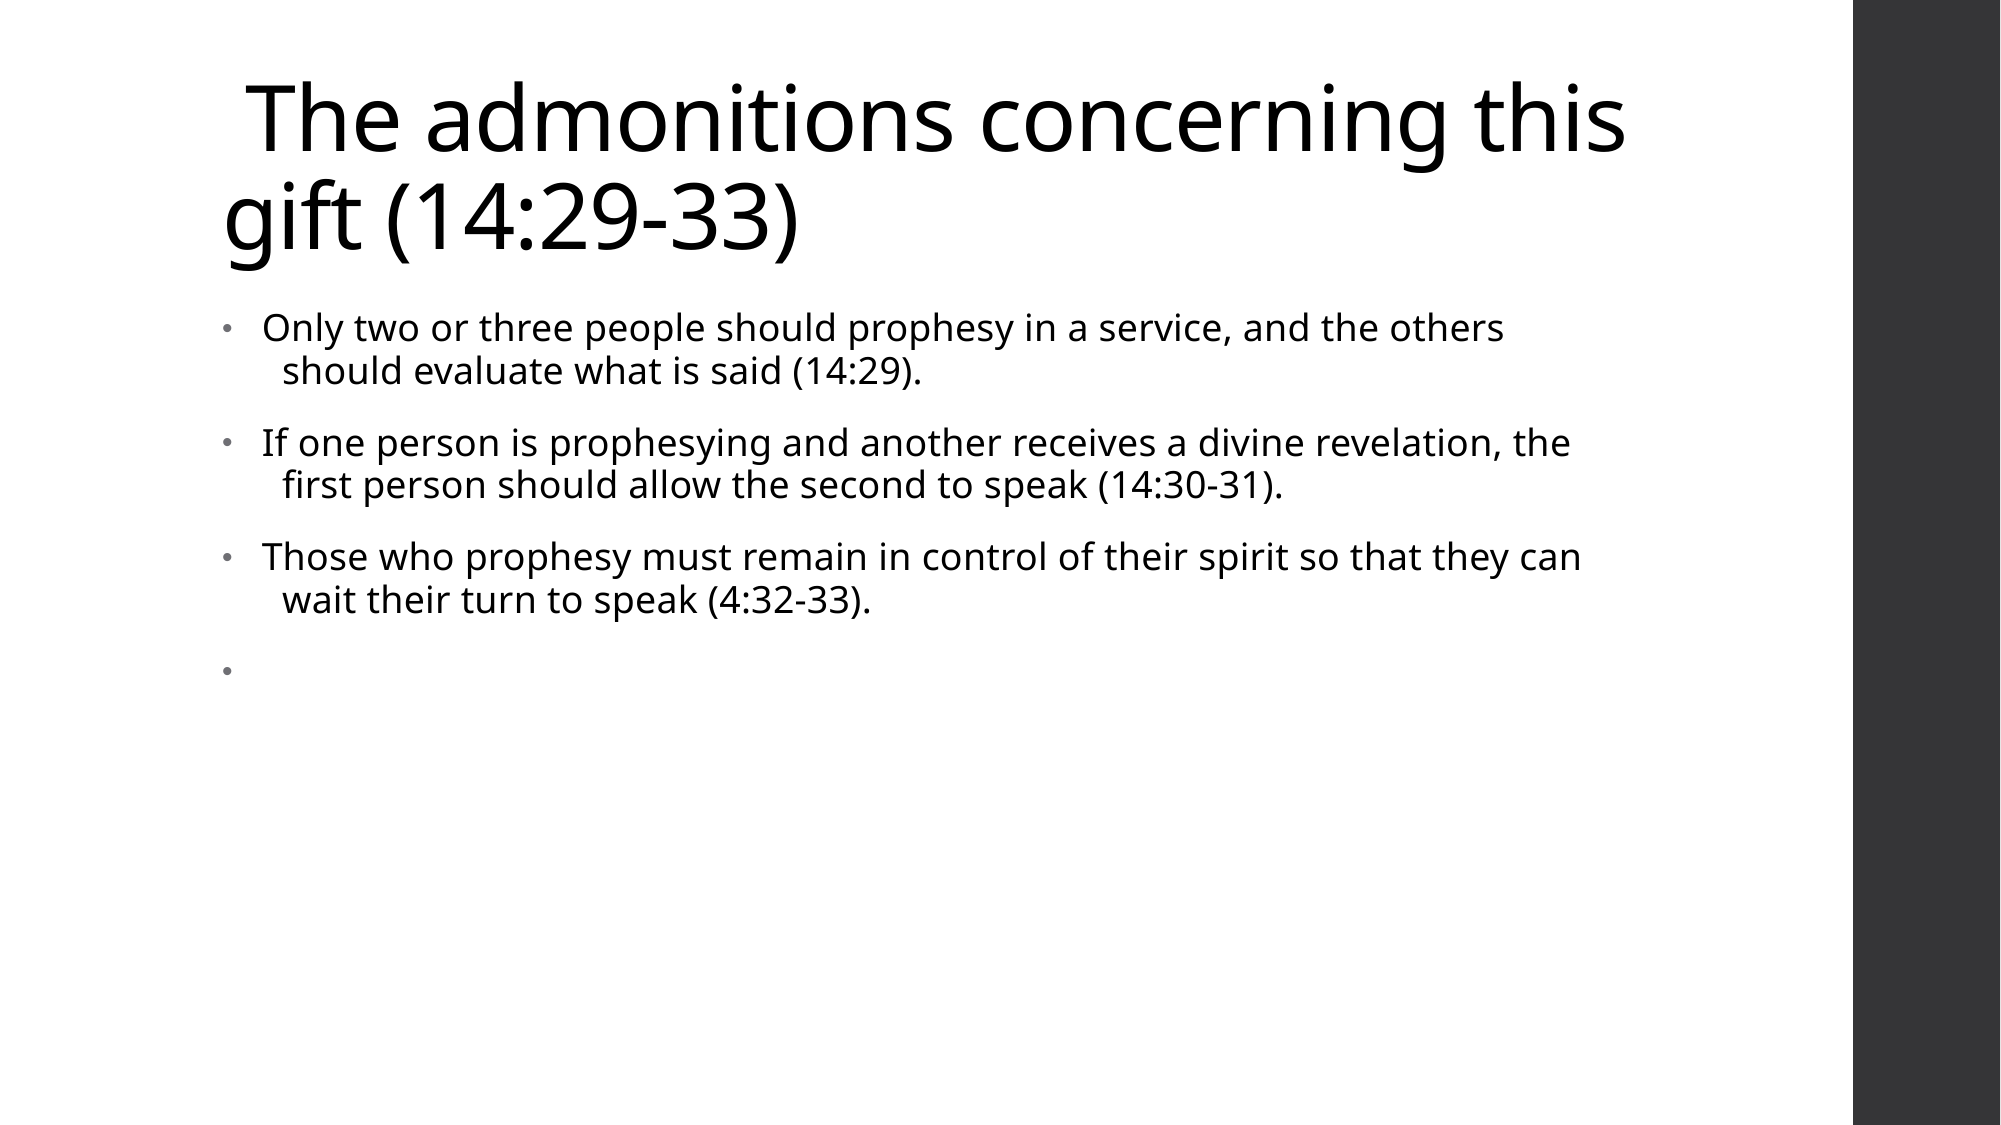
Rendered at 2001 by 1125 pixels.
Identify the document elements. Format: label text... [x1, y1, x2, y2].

title The admonitions concerning this gift (14:29-33) [206, 60, 1797, 278]
list Only two or three people should prophesy in a service, and the others should evaluate what is said (14:29). If one person is prophesying and another receives a divine revelation, the first person should allow the second to speak (14:30-31). Those who prophesy must remain in control of their spirit so that they can wait their turn to speak (4:32-33). [206, 299, 1617, 1014]
